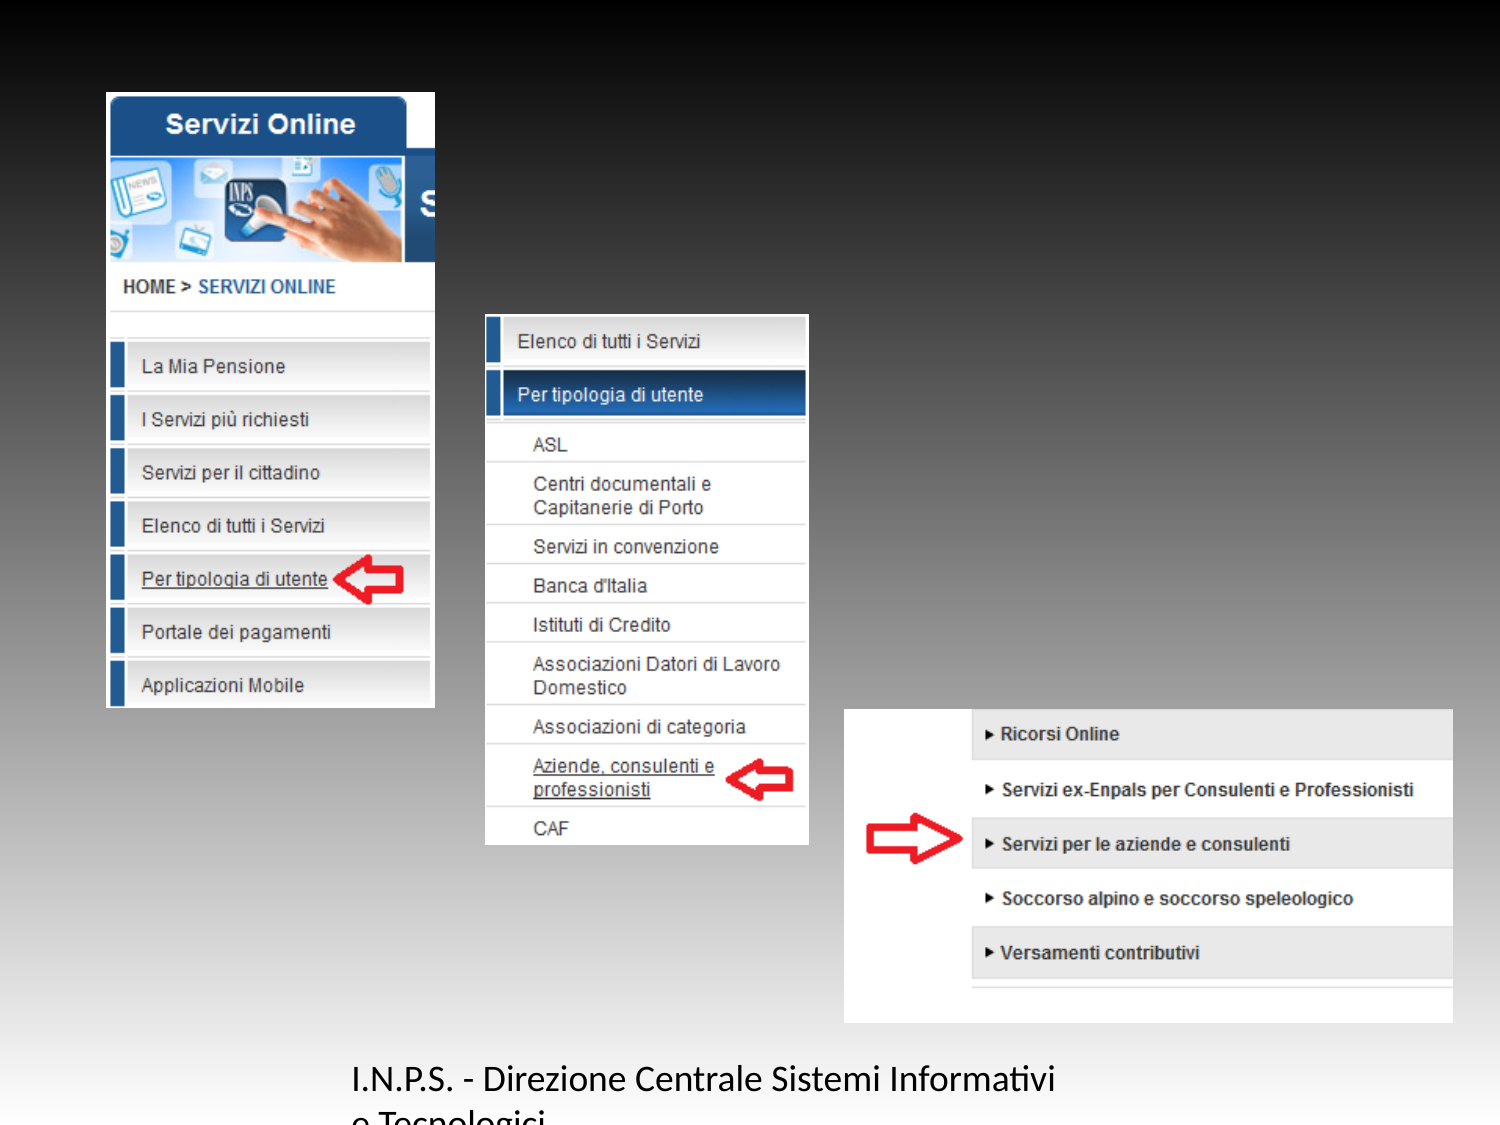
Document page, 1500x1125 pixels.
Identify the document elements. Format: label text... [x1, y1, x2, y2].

picture [844, 709, 1453, 1024]
footer I.N.P.S. - Direzione Centrale Sistemi Informativi e Tecnologici [336, 1046, 1082, 1107]
picture [485, 314, 809, 845]
picture [106, 92, 435, 708]
